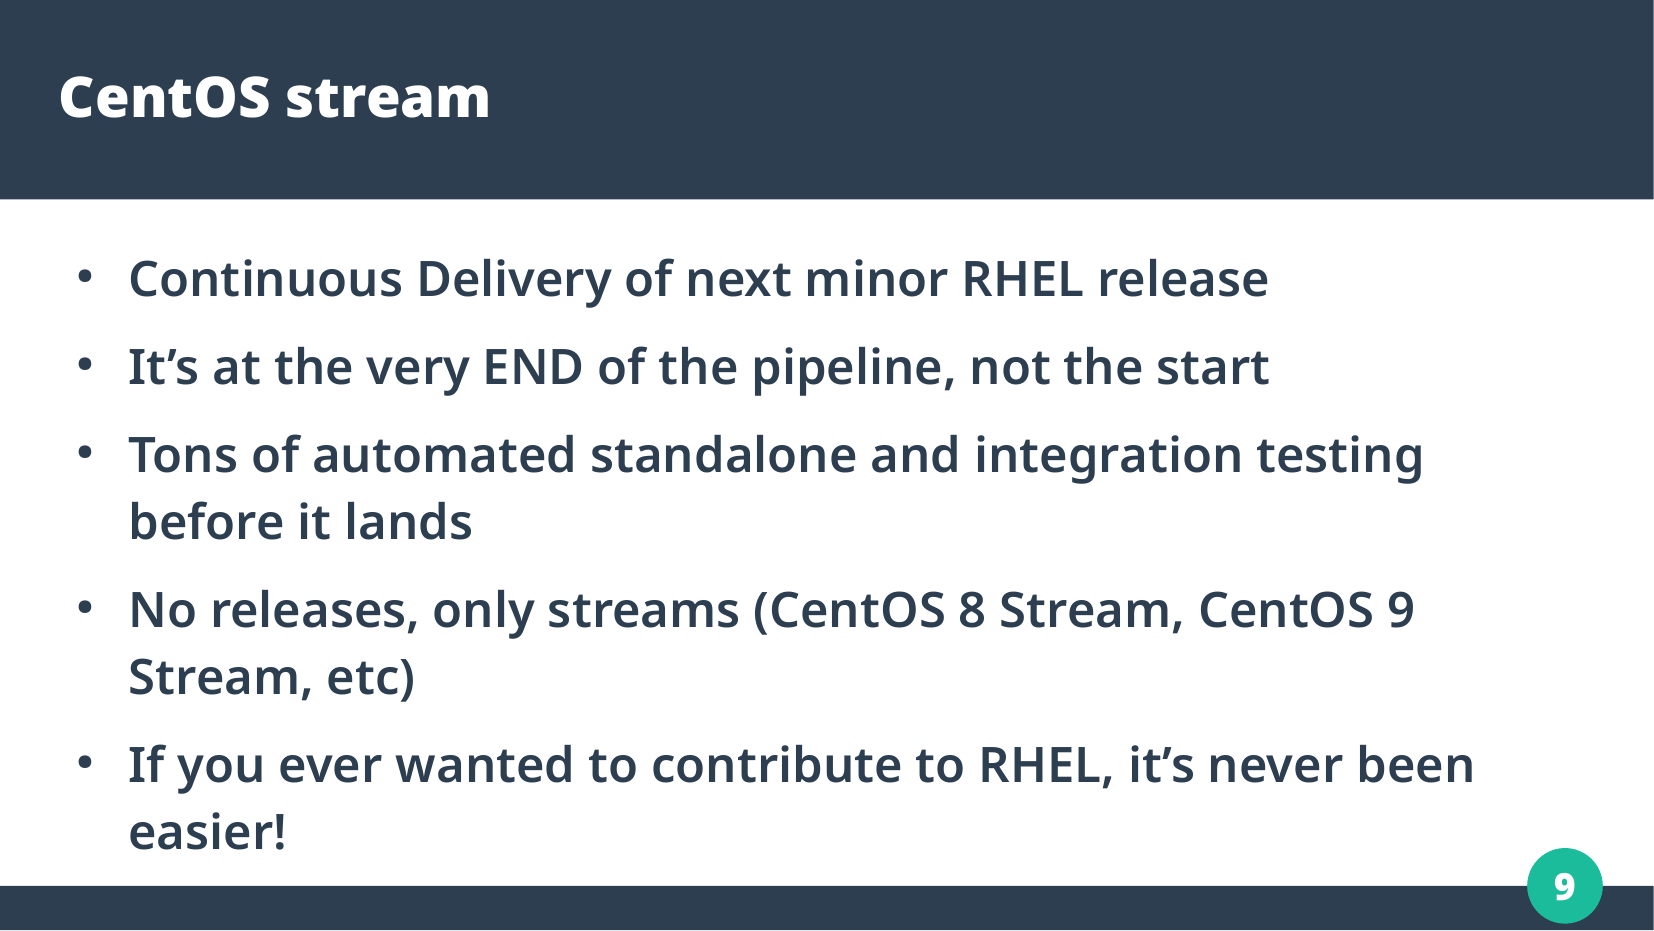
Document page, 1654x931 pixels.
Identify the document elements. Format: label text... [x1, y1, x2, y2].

list Continuous Delivery of next minor RHEL release It’s at the very END of the pipeline, not the start Tons of automated standalone and integration testing before it lands No releases, only streams (CentOS 8 Stream, CentOS 9 Stream, etc) If you ever wanted to contribute to RHEL, it’s never been easier! [59, 243, 1595, 864]
title CentOS stream [59, 37, 1595, 156]
